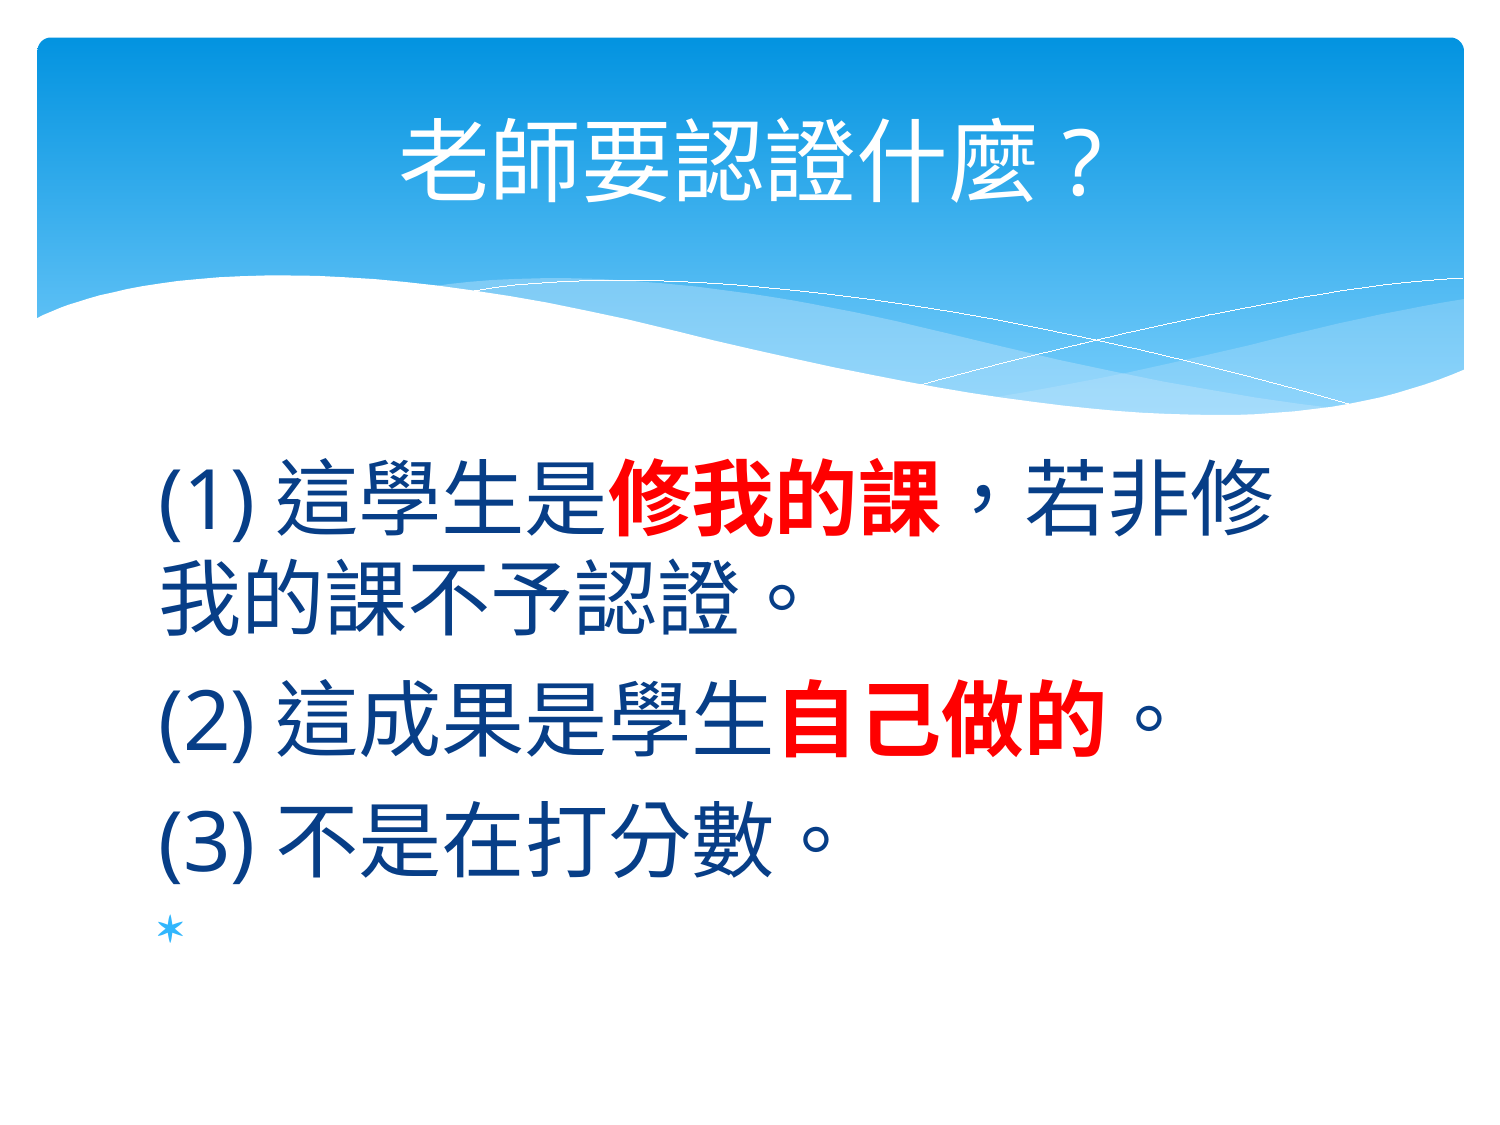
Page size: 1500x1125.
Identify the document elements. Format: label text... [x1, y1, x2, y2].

list (1)這學生是修我的課，若非修我的課不予認證。 (2)這成果是學生自己做的。 (3)不是在打分數。 [143, 438, 1359, 1005]
title 老師要認證什麼? [75, 55, 1426, 262]
